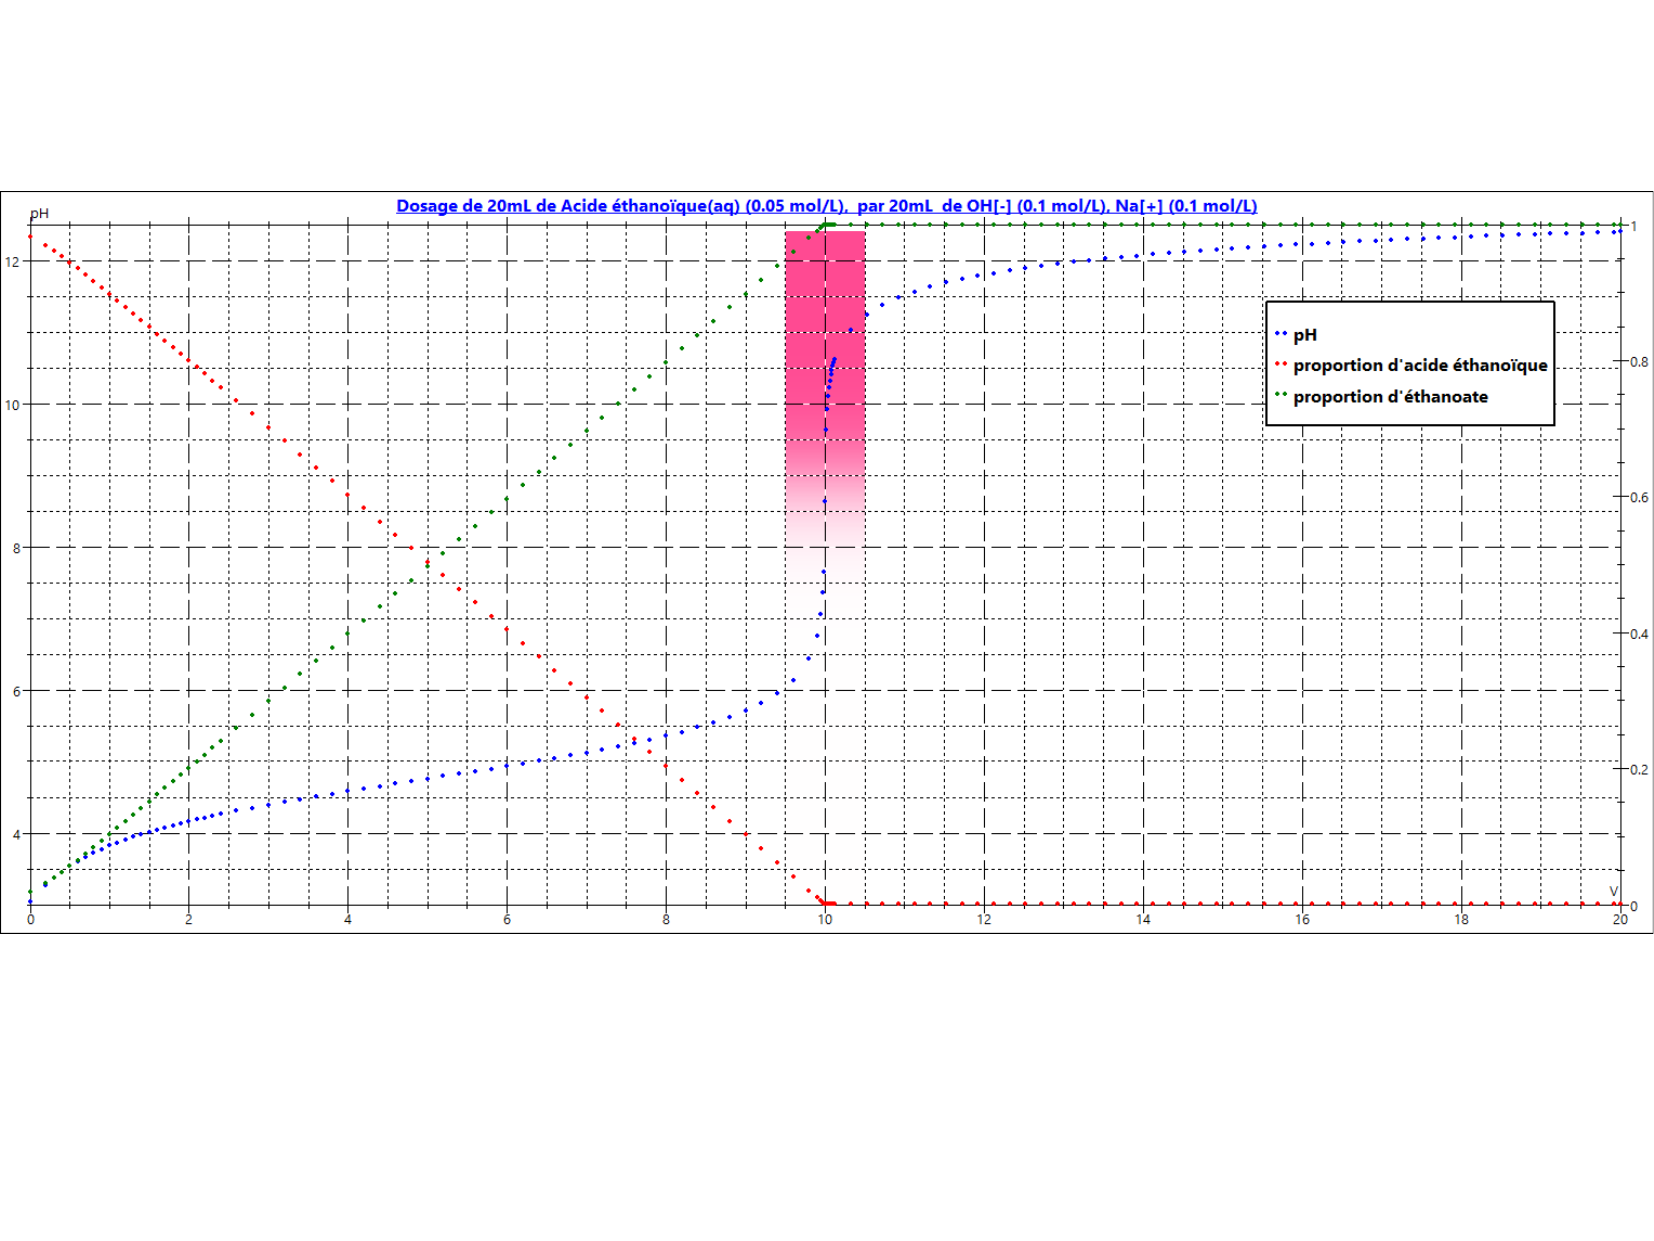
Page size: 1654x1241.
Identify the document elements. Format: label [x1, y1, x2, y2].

picture [0, 191, 1654, 934]
